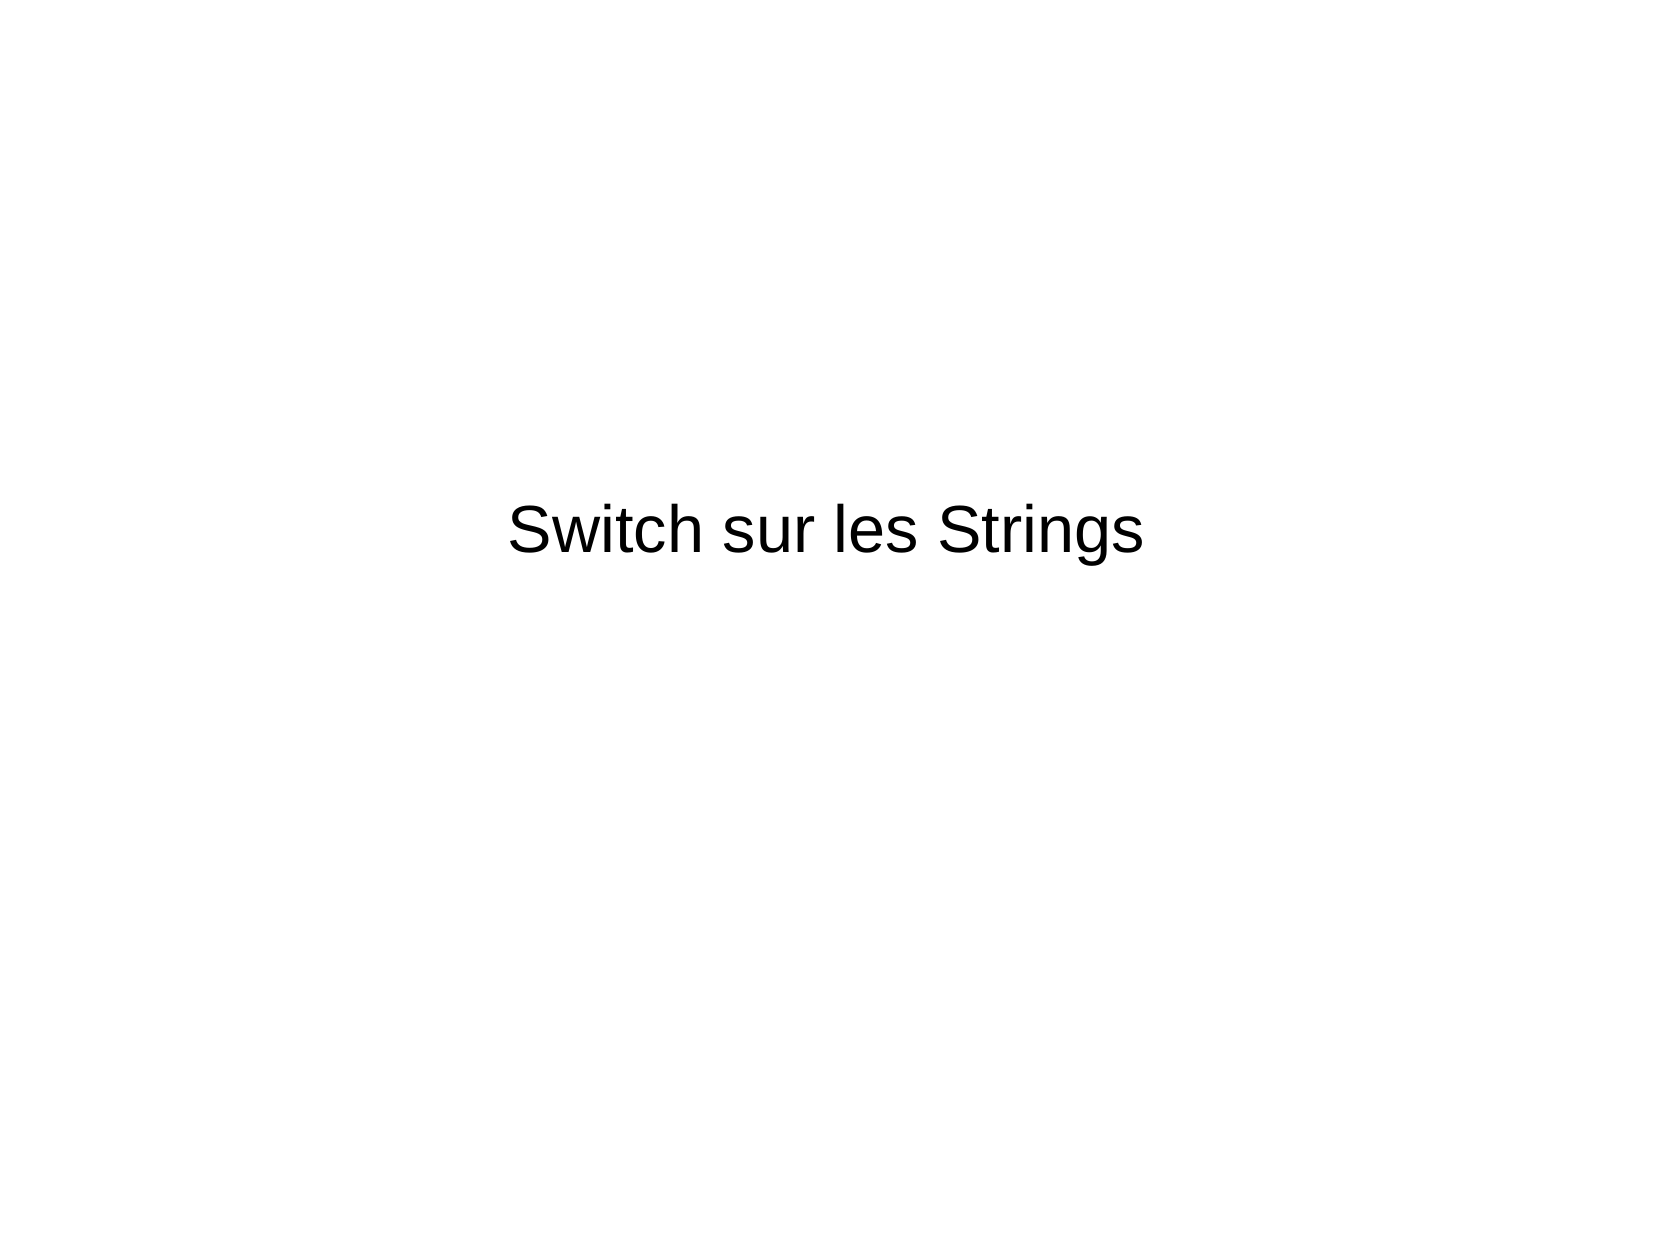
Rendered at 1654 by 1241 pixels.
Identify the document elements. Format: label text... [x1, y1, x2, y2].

subtitle Switch sur les Strings [82, 49, 1571, 1010]
